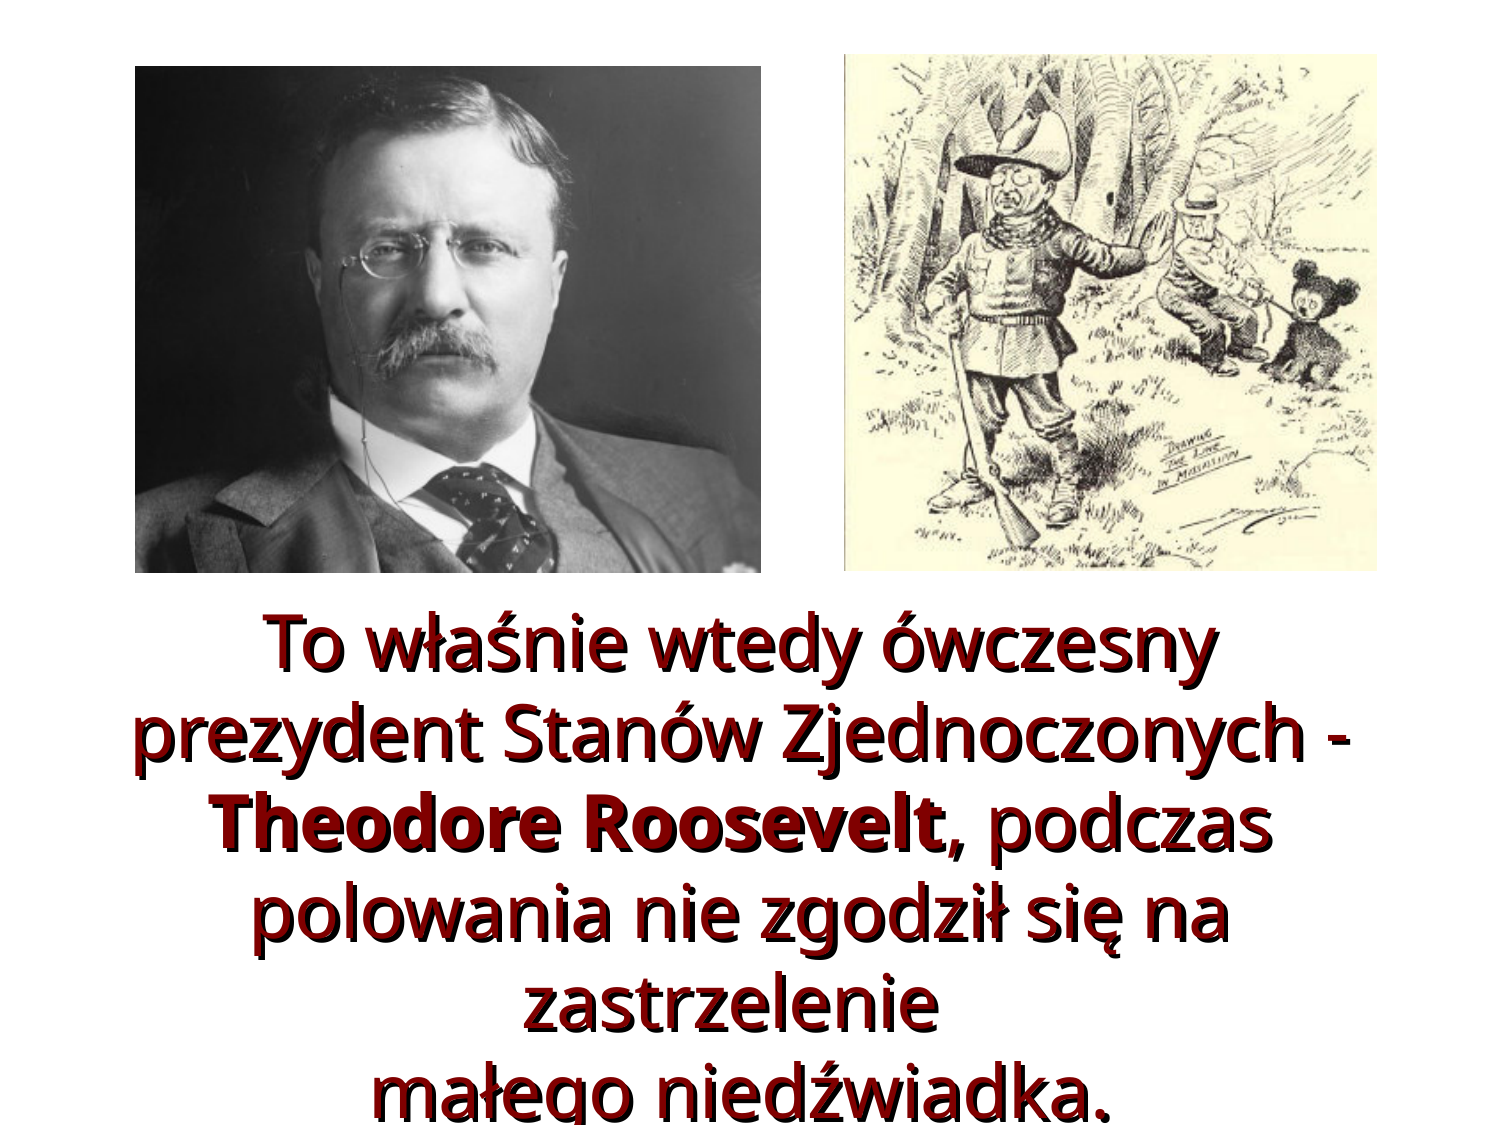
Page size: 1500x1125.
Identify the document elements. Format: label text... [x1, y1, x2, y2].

title To właśnie wtedy ówczesny prezydent Stanów Zjednoczonych - Theodore Roosevelt, podczas polowania nie zgodził się na zastrzelenie małego niedźwiadka. [64, 586, 1415, 1071]
picture [135, 66, 761, 573]
picture [844, 54, 1377, 571]
